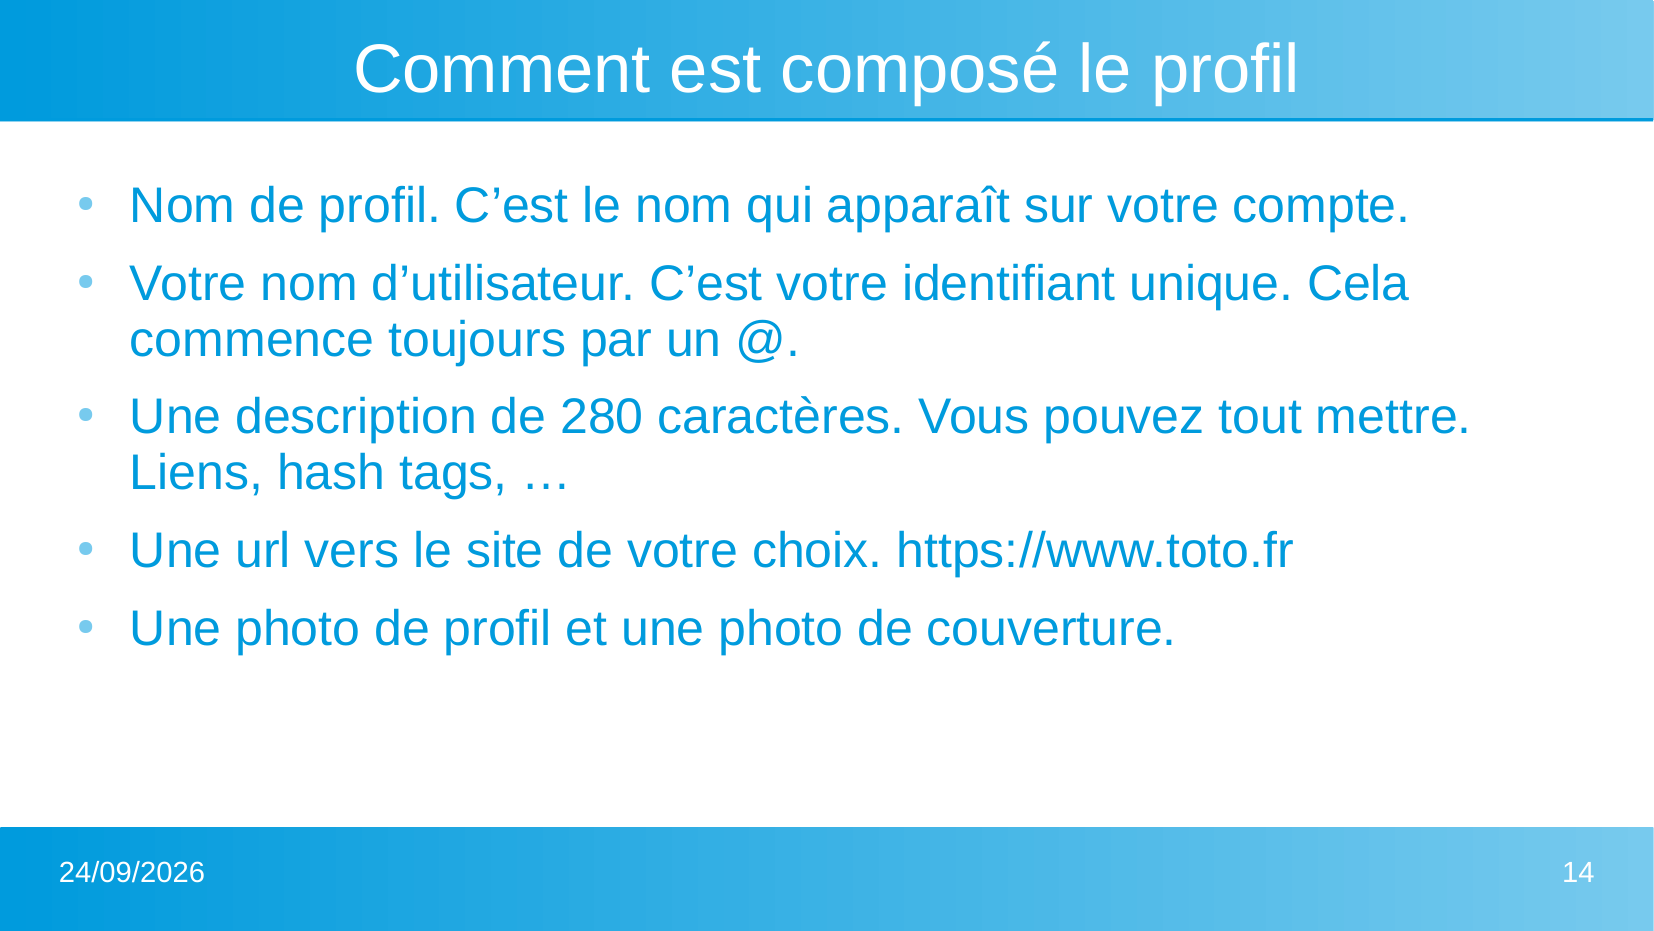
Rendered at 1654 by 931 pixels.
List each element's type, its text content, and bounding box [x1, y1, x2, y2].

title Comment est composé le profil [59, 29, 1595, 108]
list Nom de profil. C’est le nom qui apparaît sur votre compte. Votre nom d’utilisateur. C’est votre identifiant unique. Cela commence toujours par un @. Une description de 280 caractères. Vous pouvez tout mettre. Liens, hash tags, … Une url vers le site de votre choix. https://www.toto.fr Une photo de profil et une photo de couverture. [59, 177, 1595, 768]
